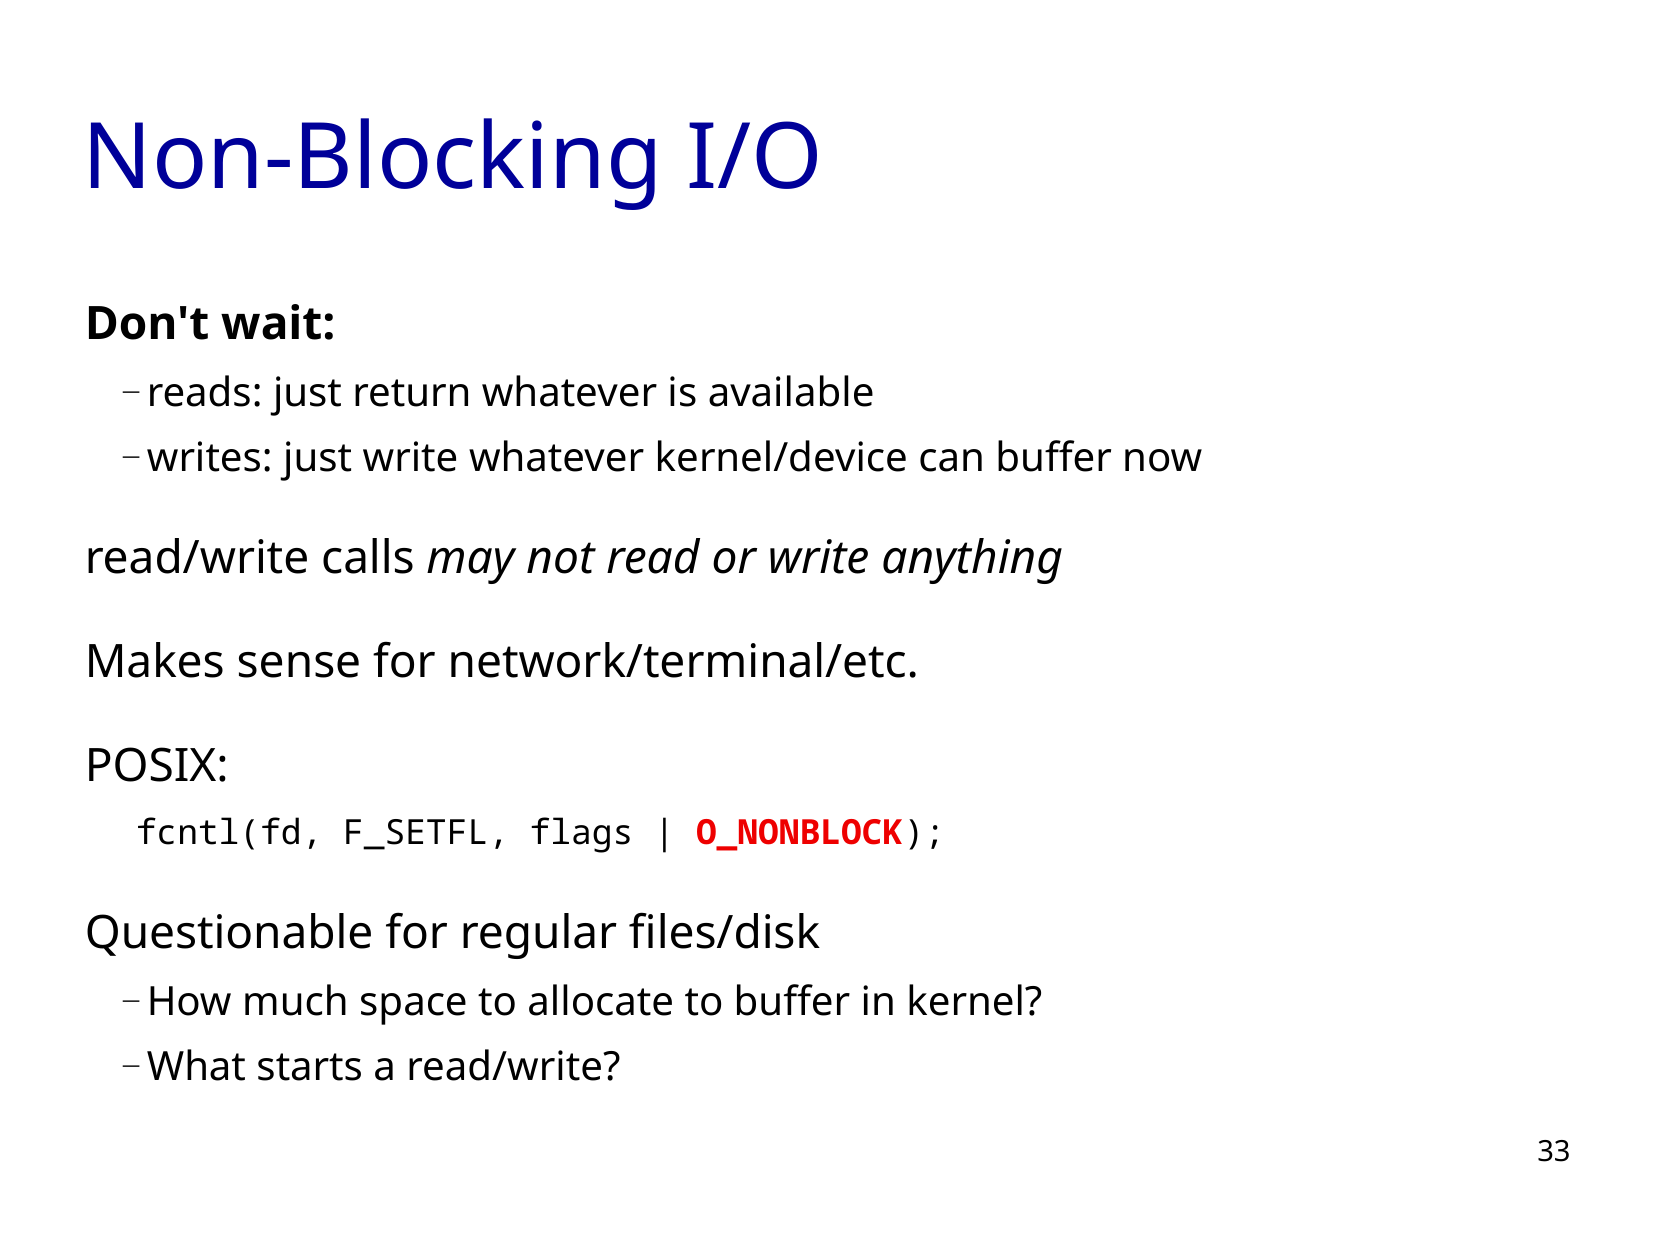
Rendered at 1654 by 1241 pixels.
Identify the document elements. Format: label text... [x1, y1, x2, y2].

title Non-Blocking I/O [82, 49, 1571, 257]
list Don't wait: reads: just return whatever is available writes: just write whatever kernel/device can buffer now read/write calls may not read or write anything Makes sense for network/terminal/etc. POSIX: fcntl(fd, F_SETFL, flags | O_NONBLOCK); Questionable for regular files/disk How much space to allocate to buffer in kernel? What starts a read/write? [60, 290, 1571, 1096]
